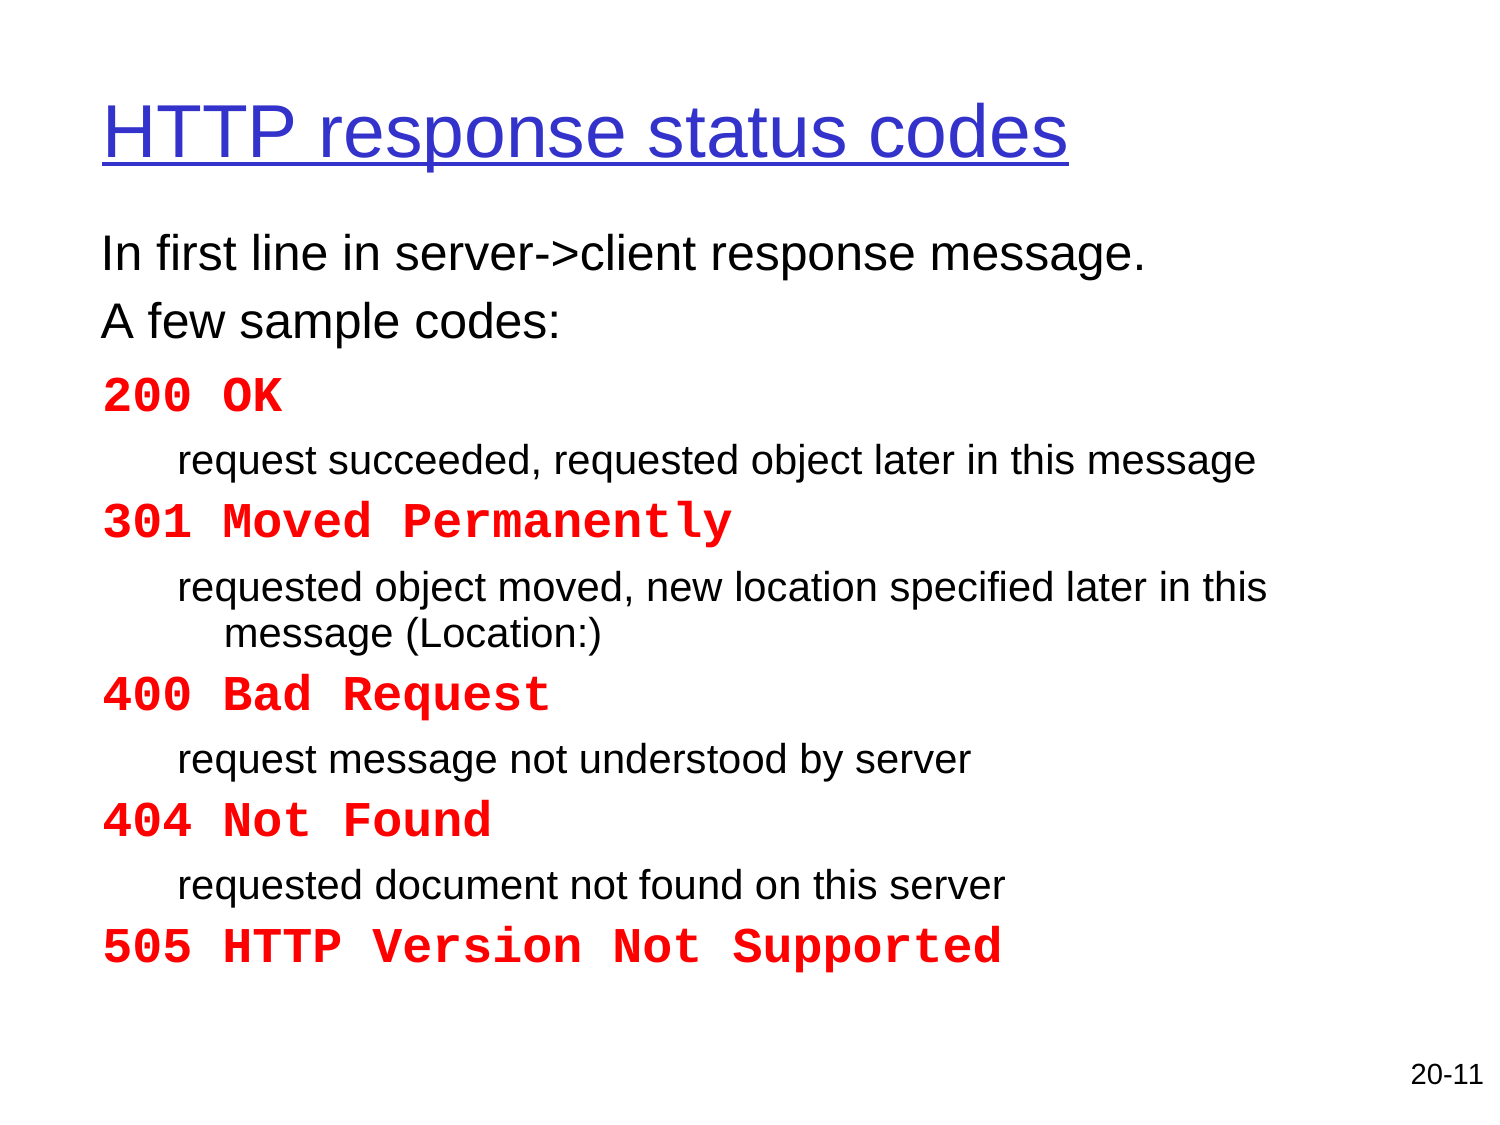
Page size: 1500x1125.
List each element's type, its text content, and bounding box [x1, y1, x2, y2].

text_box In first line in server->client response message. A few sample codes: [85, 217, 1347, 302]
title HTTP response status codes [87, 37, 1363, 225]
list 200 OK request succeeded, requested object later in this message 301 Moved Permanently requested object moved, new location specified later in this message (Location:) 400 Bad Request request message not understood by server 404 Not Found requested document not found on this server 505 HTTP Version Not Supported [87, 362, 1389, 1125]
